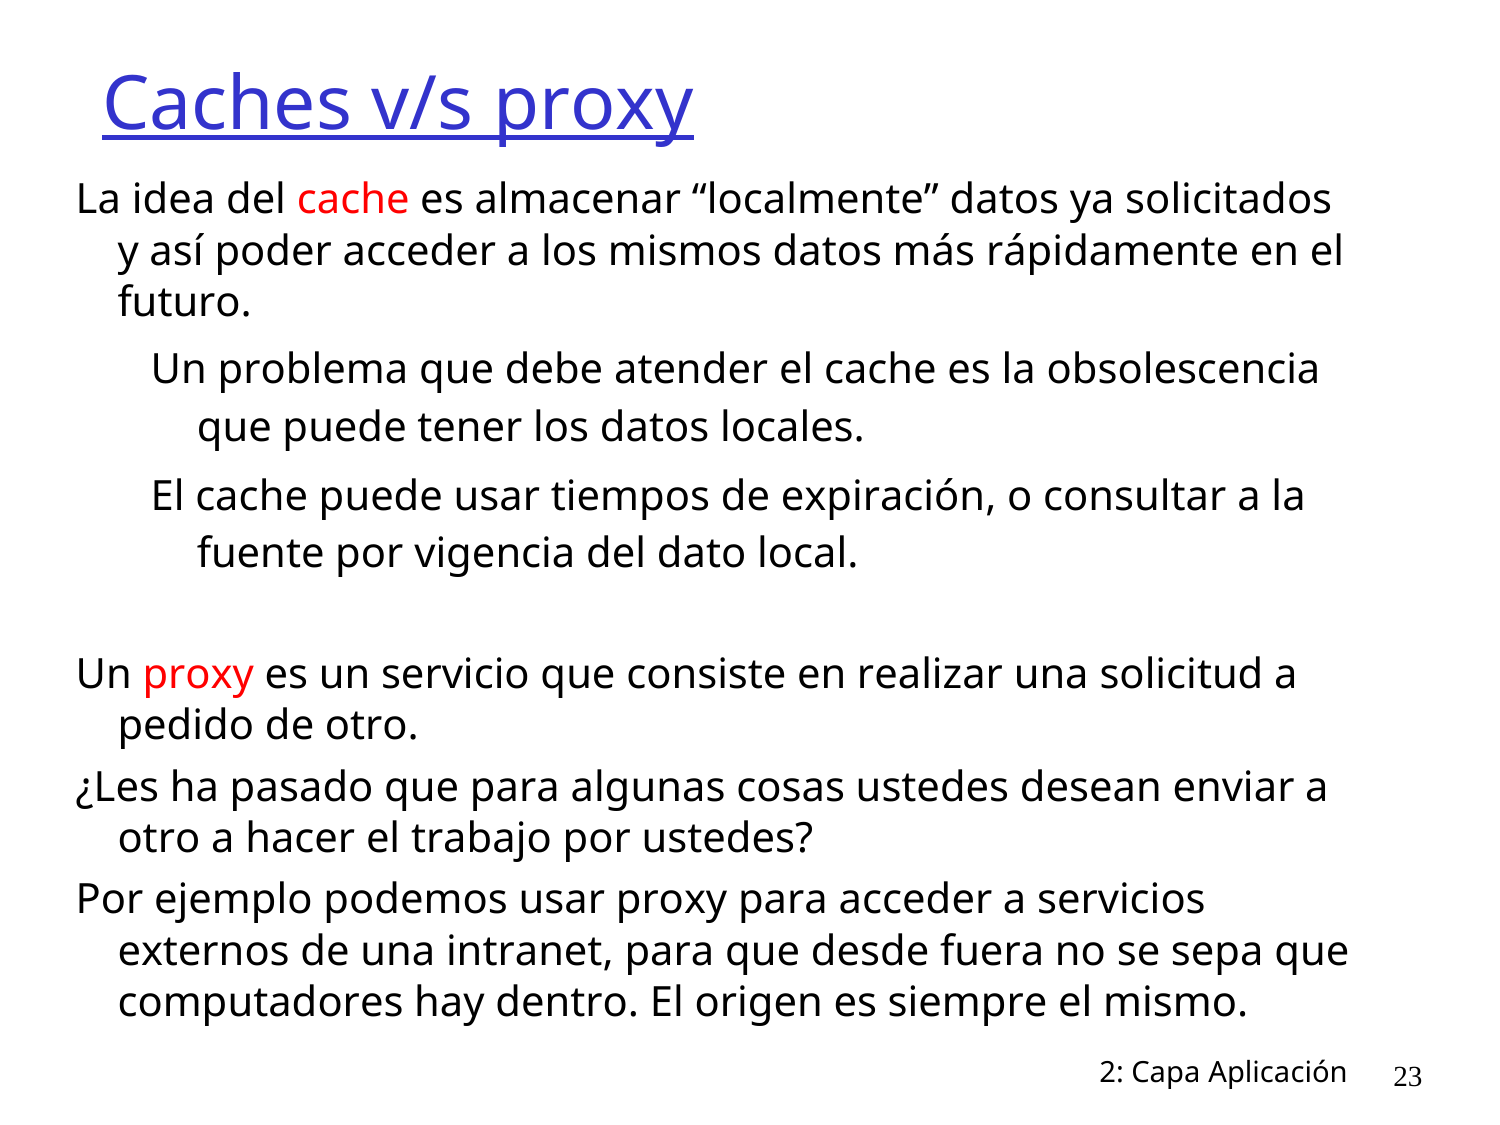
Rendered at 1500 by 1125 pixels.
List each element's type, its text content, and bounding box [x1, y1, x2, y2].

list La idea del cache es almacenar “localmente” datos ya solicitados y así poder acceder a los mismos datos más rápidamente en el futuro. Un problema que debe atender el cache es la obsolescencia que puede tener los datos locales. El cache puede usar tiempos de expiración, o consultar a la fuente por vigencia del dato local. Un proxy es un servicio que consiste en realizar una solicitud a pedido de otro. ¿Les ha pasado que para algunas cosas ustedes desean enviar a otro a hacer el trabajo por ustedes? Por ejemplo podemos usar proxy para acceder a servicios externos de una intranet, para que desde fuera no se sepa que computadores hay dentro. El origen es siempre el mismo. [75, 173, 1351, 1051]
title Caches v/s proxy [87, 15, 1362, 188]
